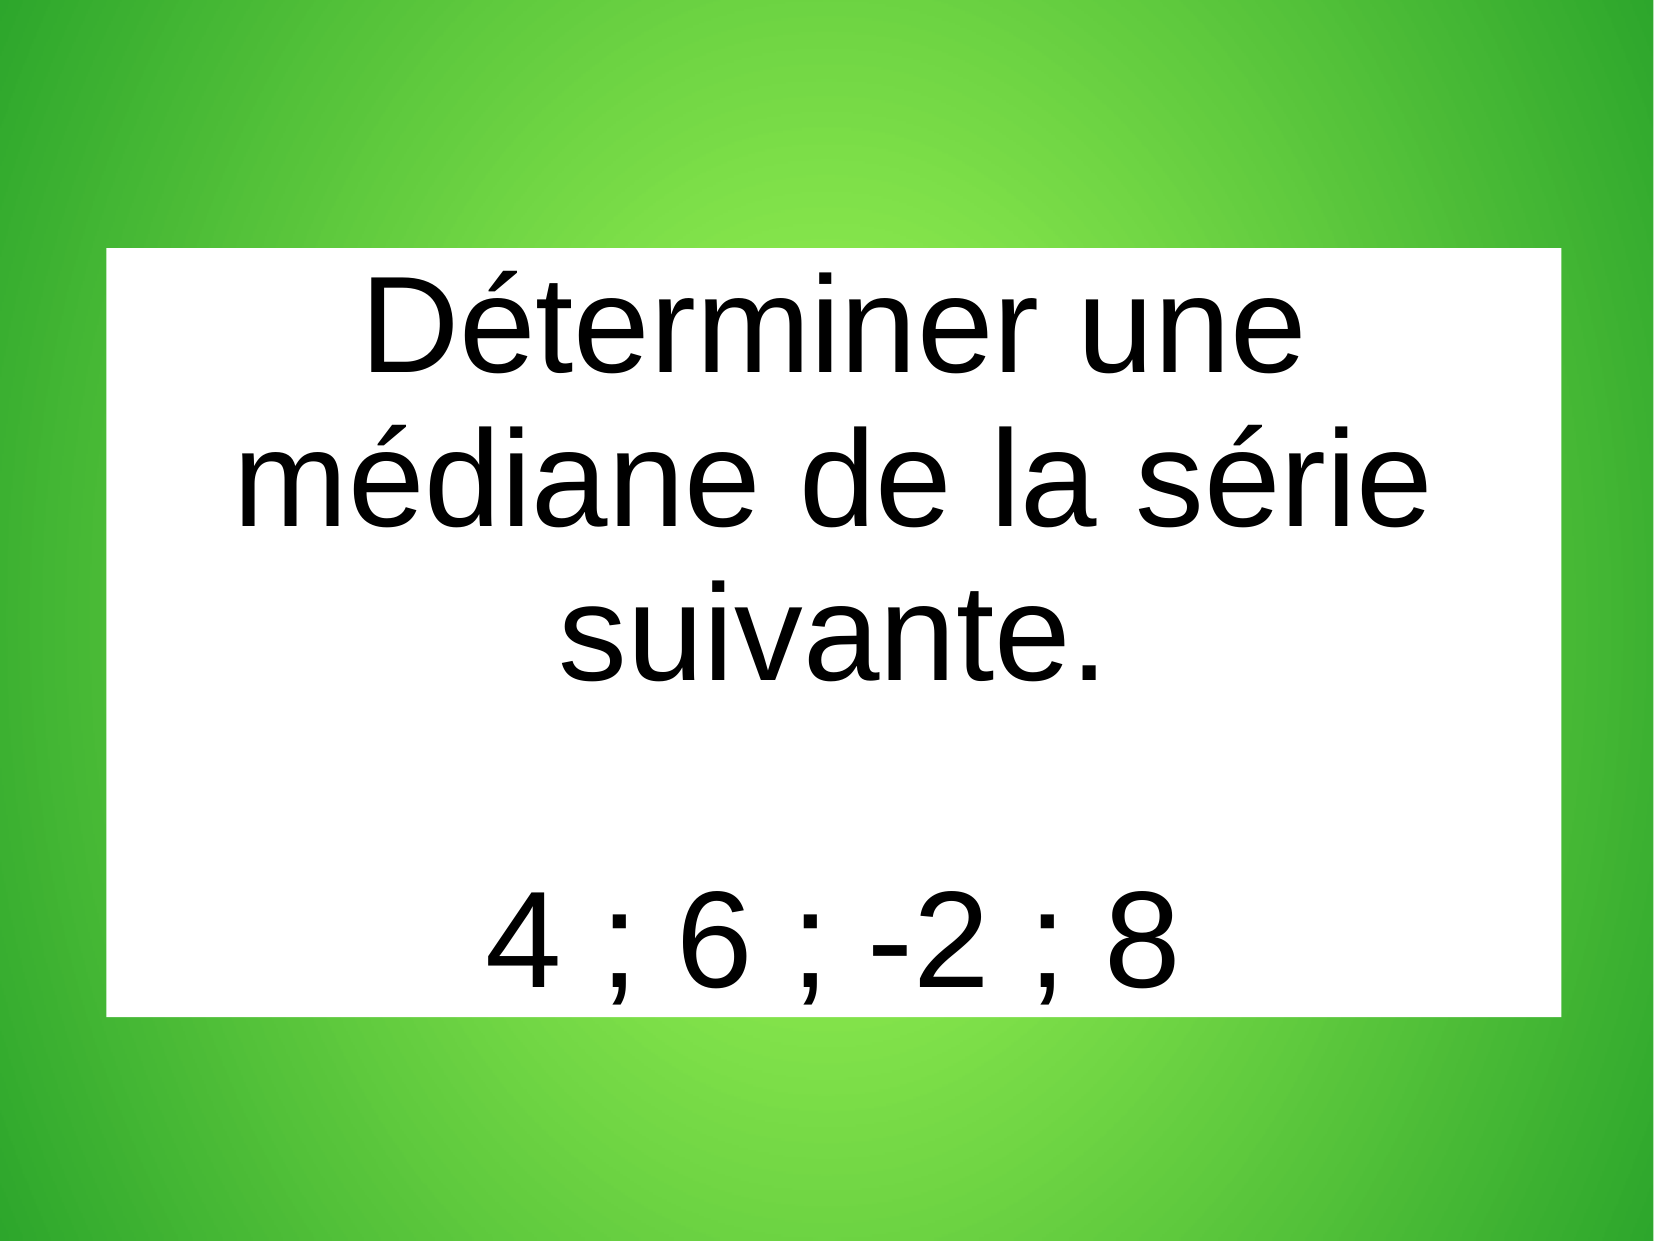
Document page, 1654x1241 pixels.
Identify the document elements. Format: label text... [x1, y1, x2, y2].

text_box Déterminer une médiane de la série suivante. 4 ; 6 ; -2 ; 8 [106, 248, 1562, 1018]
picture [0, 0, 1654, 1241]
